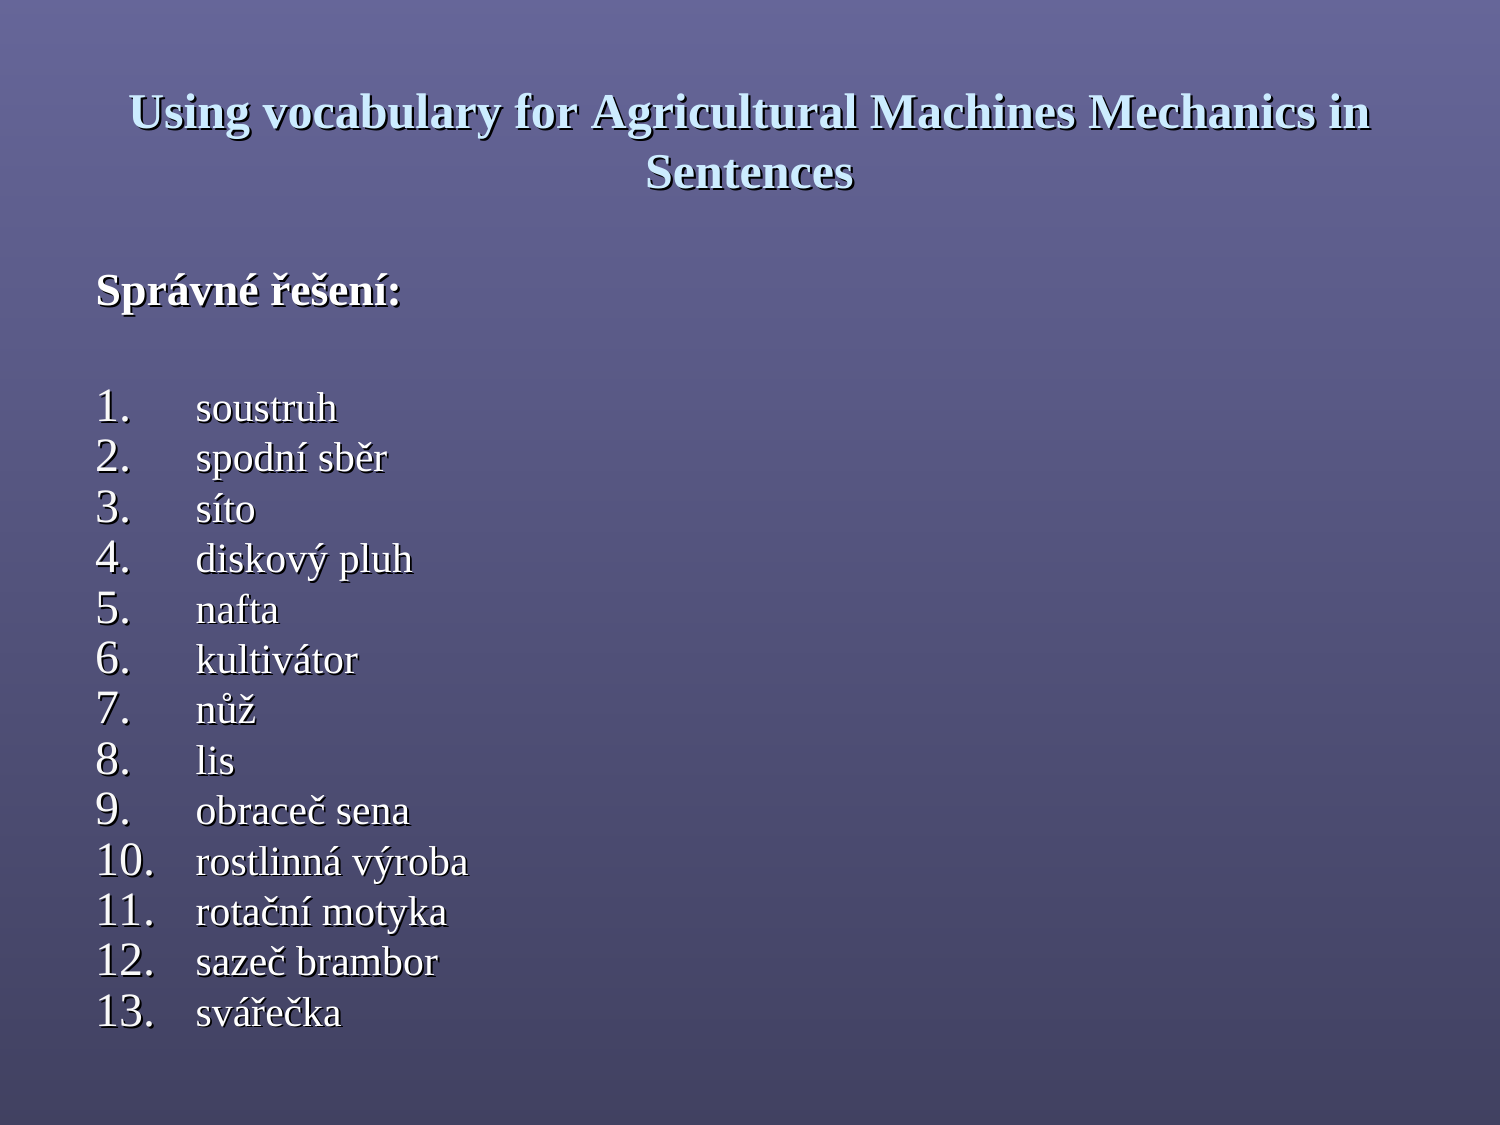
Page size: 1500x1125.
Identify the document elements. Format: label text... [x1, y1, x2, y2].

list Správné řešení: soustruh spodní sběr síto diskový pluh nafta kultivátor nůž lis obraceč sena rostlinná výroba rotační motyka sazeč brambor svářečka [74, 262, 1425, 1042]
title Using vocabulary for Agricultural Machines Mechanics in Sentences [74, 44, 1425, 233]
